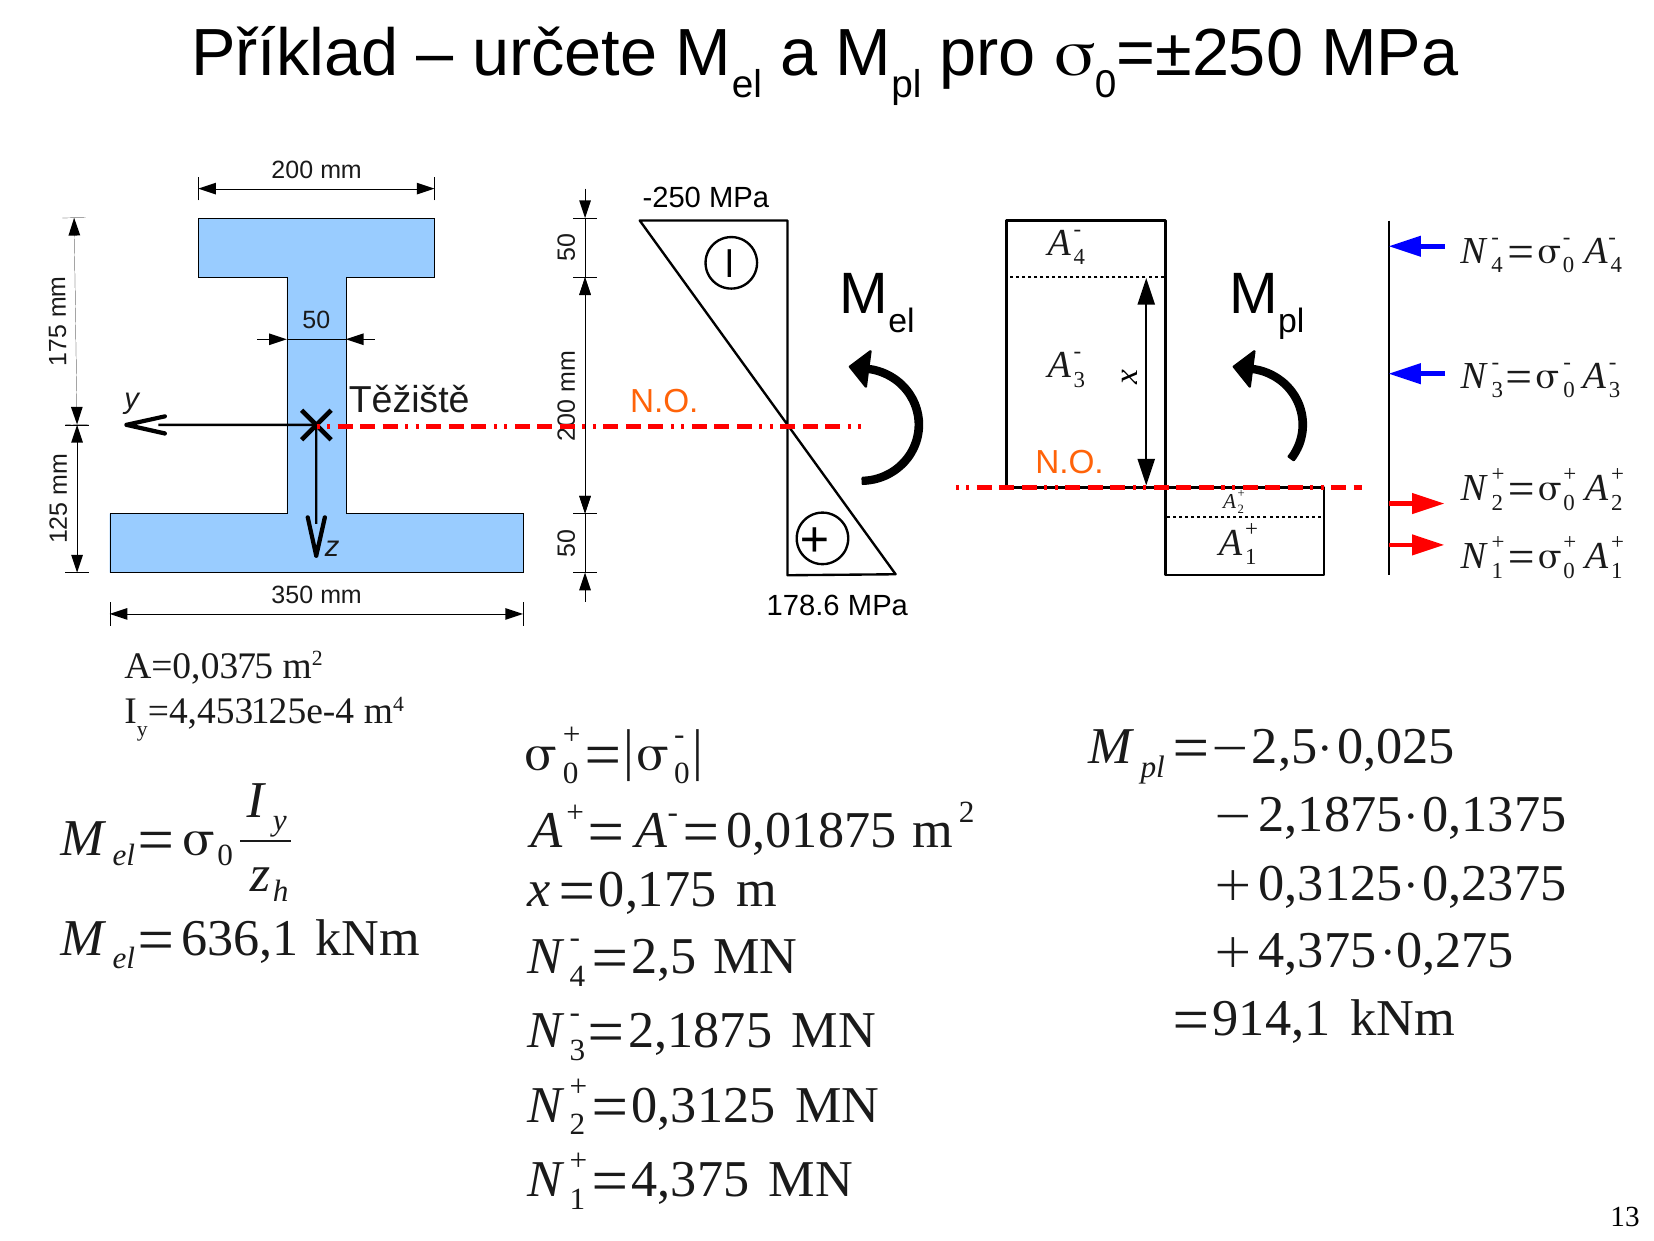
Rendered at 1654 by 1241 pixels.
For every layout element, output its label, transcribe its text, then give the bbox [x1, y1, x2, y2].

chart [0, 123, 986, 1241]
text_box + [779, 510, 857, 570]
chart [1443, 225, 1630, 279]
text_box [849, 354, 923, 484]
text_box Mpl [1214, 253, 1351, 354]
text_box N.O. [1013, 436, 1126, 493]
chart [1443, 530, 1633, 584]
chart [1199, 487, 1267, 571]
text_box N.O. [607, 375, 721, 432]
text_box Mel [825, 253, 962, 354]
chart [1443, 350, 1630, 404]
chart [1028, 216, 1094, 271]
chart [1443, 462, 1633, 516]
chart [1028, 339, 1094, 393]
chart [646, 225, 786, 419]
title Příklad – určete Mel a Mpl pro s0=±250 MPa [37, 8, 1613, 113]
text_box 178.6 MPa [751, 581, 940, 633]
text_box – [689, 234, 767, 292]
text_box x [1100, 323, 1155, 399]
chart [1065, 718, 1579, 1053]
text_box -250 MPa [627, 173, 816, 225]
text_box [1233, 354, 1306, 461]
